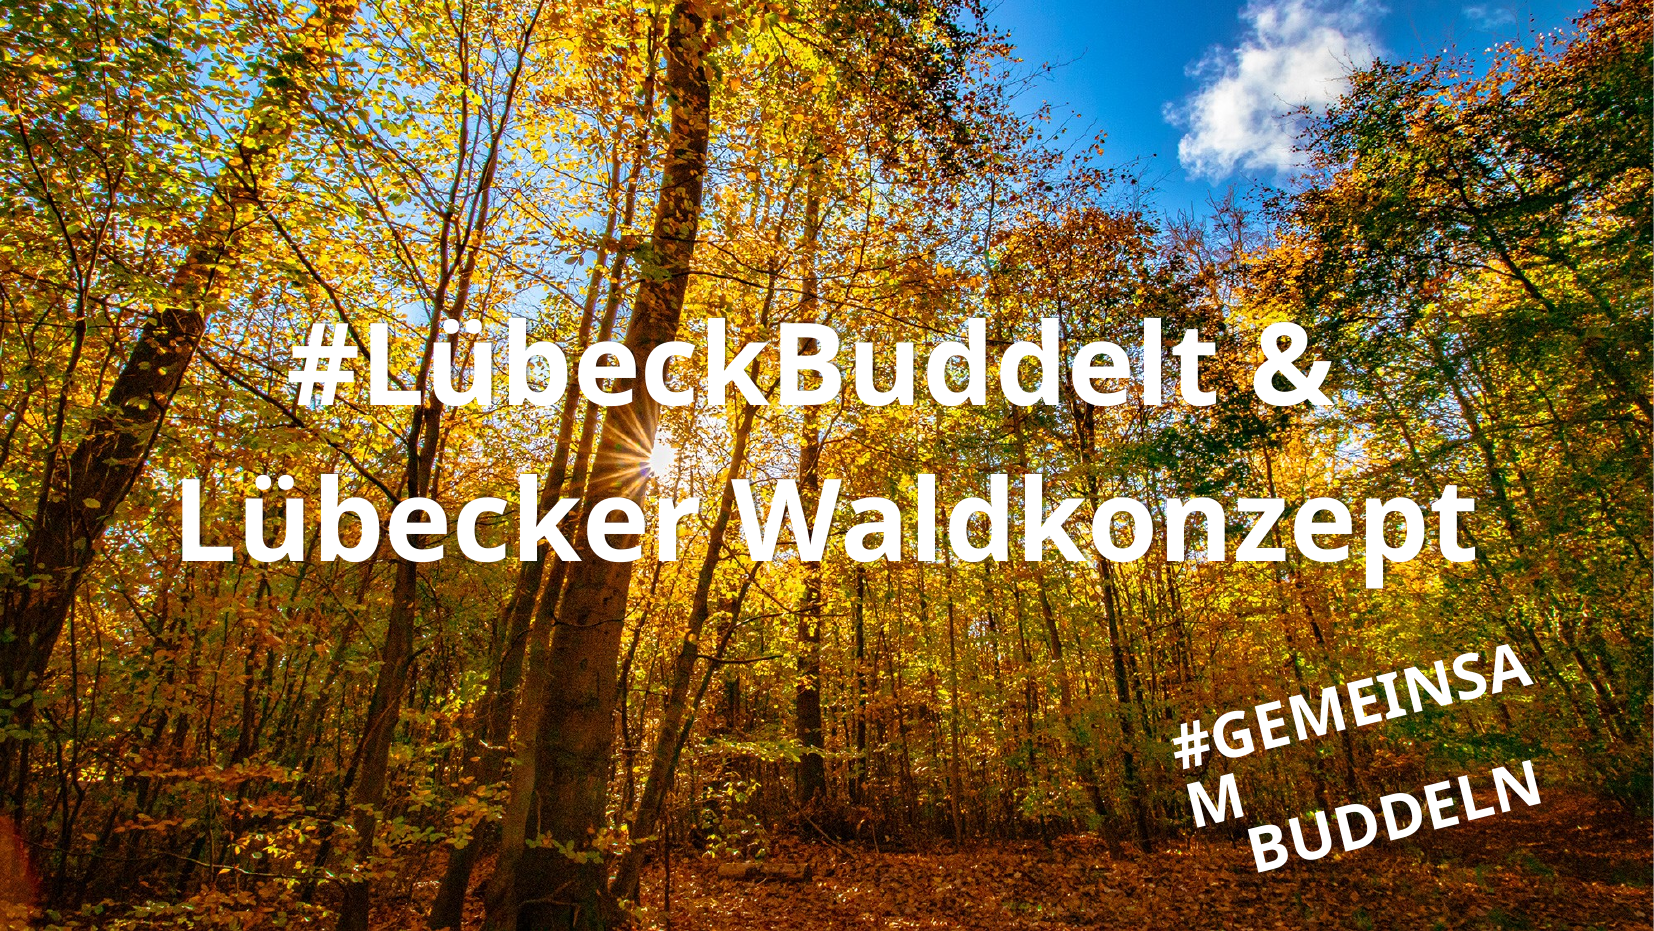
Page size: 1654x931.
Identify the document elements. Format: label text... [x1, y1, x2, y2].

title #LübeckBuddelt & Lübecker Waldkonzept [0, 297, 1654, 580]
title #GEMEINSAM BUDDELN [1166, 625, 1619, 910]
picture [0, 580, 1654, 931]
picture [0, 0, 1654, 297]
